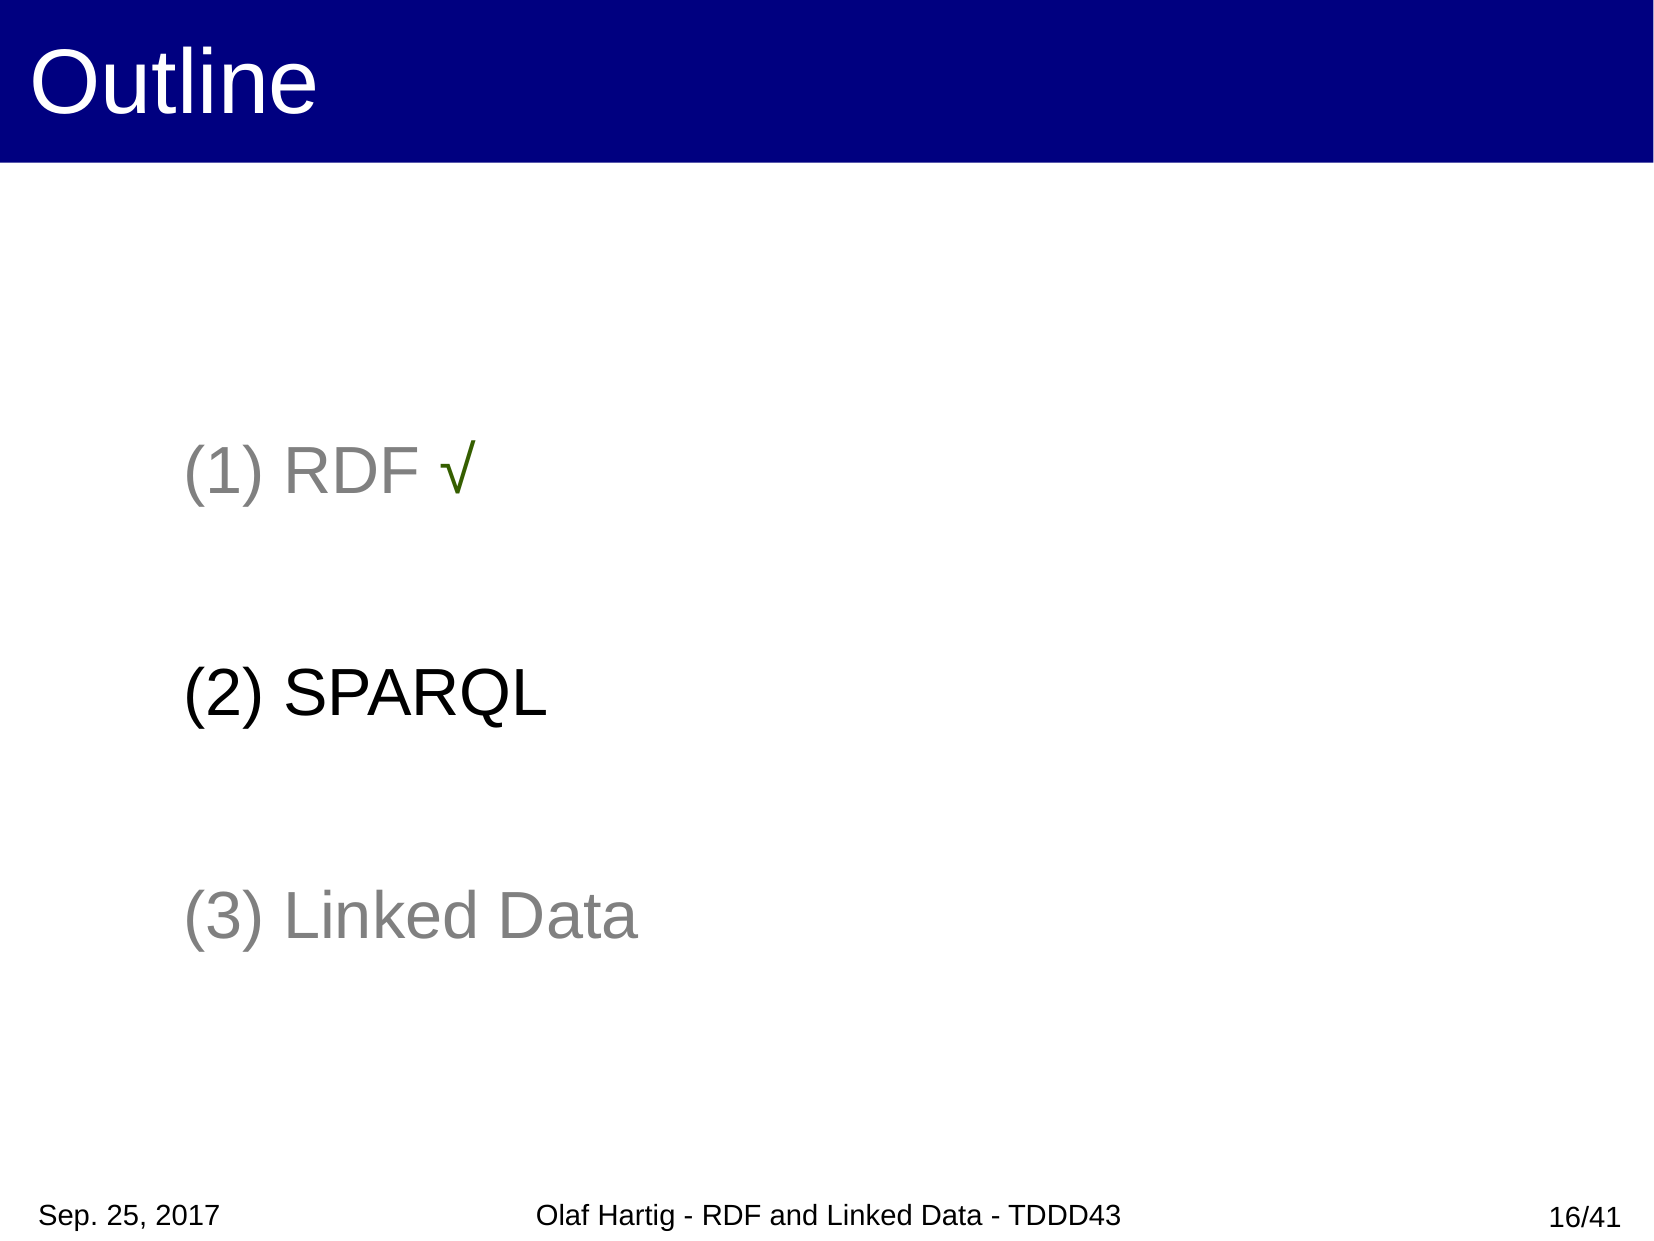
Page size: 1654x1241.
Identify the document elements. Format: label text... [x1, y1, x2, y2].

title Outline [0, 0, 1654, 163]
list (1) RDF √ (2) SPARQL (3) Linked Data [35, 211, 1624, 1174]
